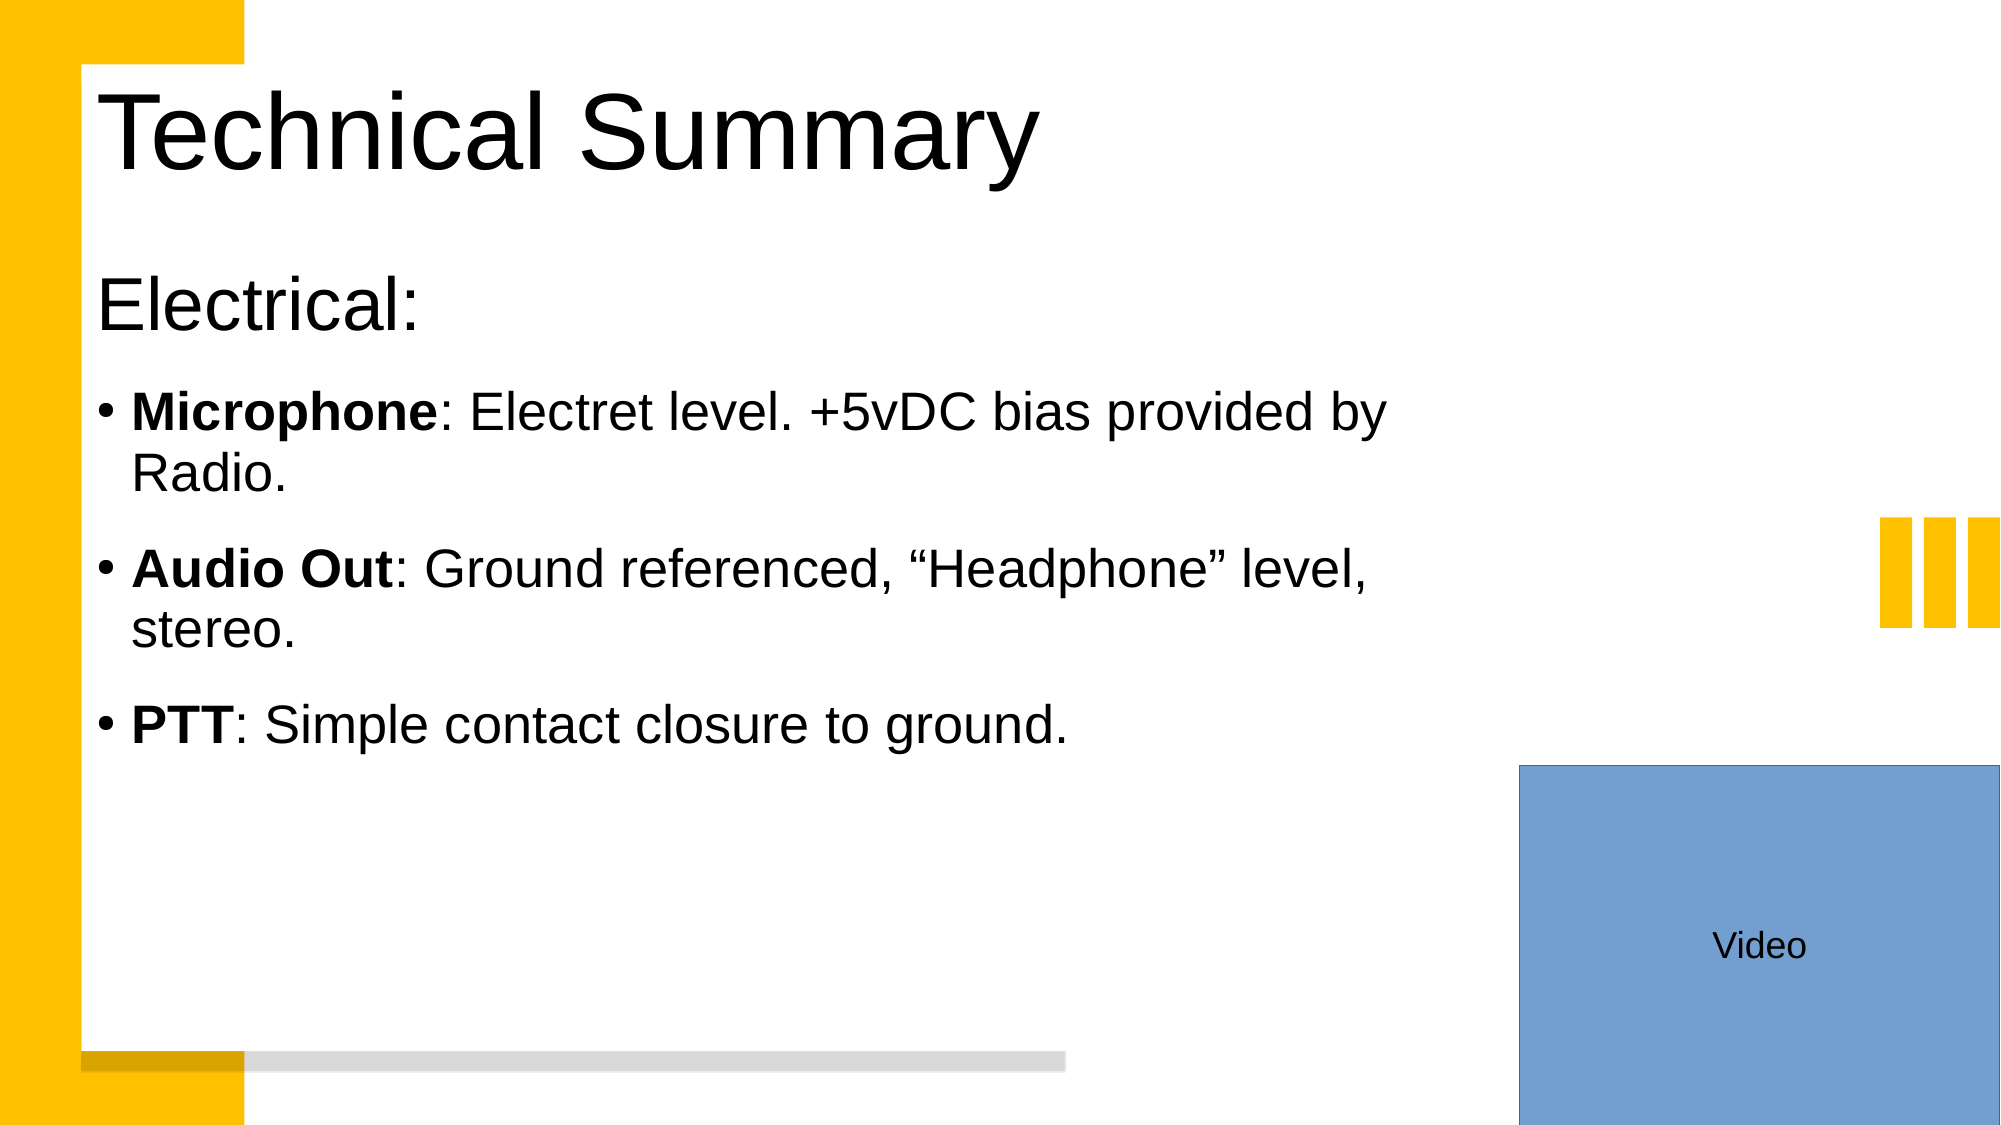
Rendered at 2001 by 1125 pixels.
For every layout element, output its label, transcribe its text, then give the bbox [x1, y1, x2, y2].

text_box Video [1519, 765, 2000, 1125]
text_box Electrical: Microphone: Electret level. +5vDC bias provided by Radio. Audio Out: Ground referenced, “Headphone” level, stereo. PTT: Simple contact closure to ground. [81, 254, 1516, 1036]
text_box Technical Summary [81, 64, 1921, 201]
text_box [0, 0, 2000, 1125]
